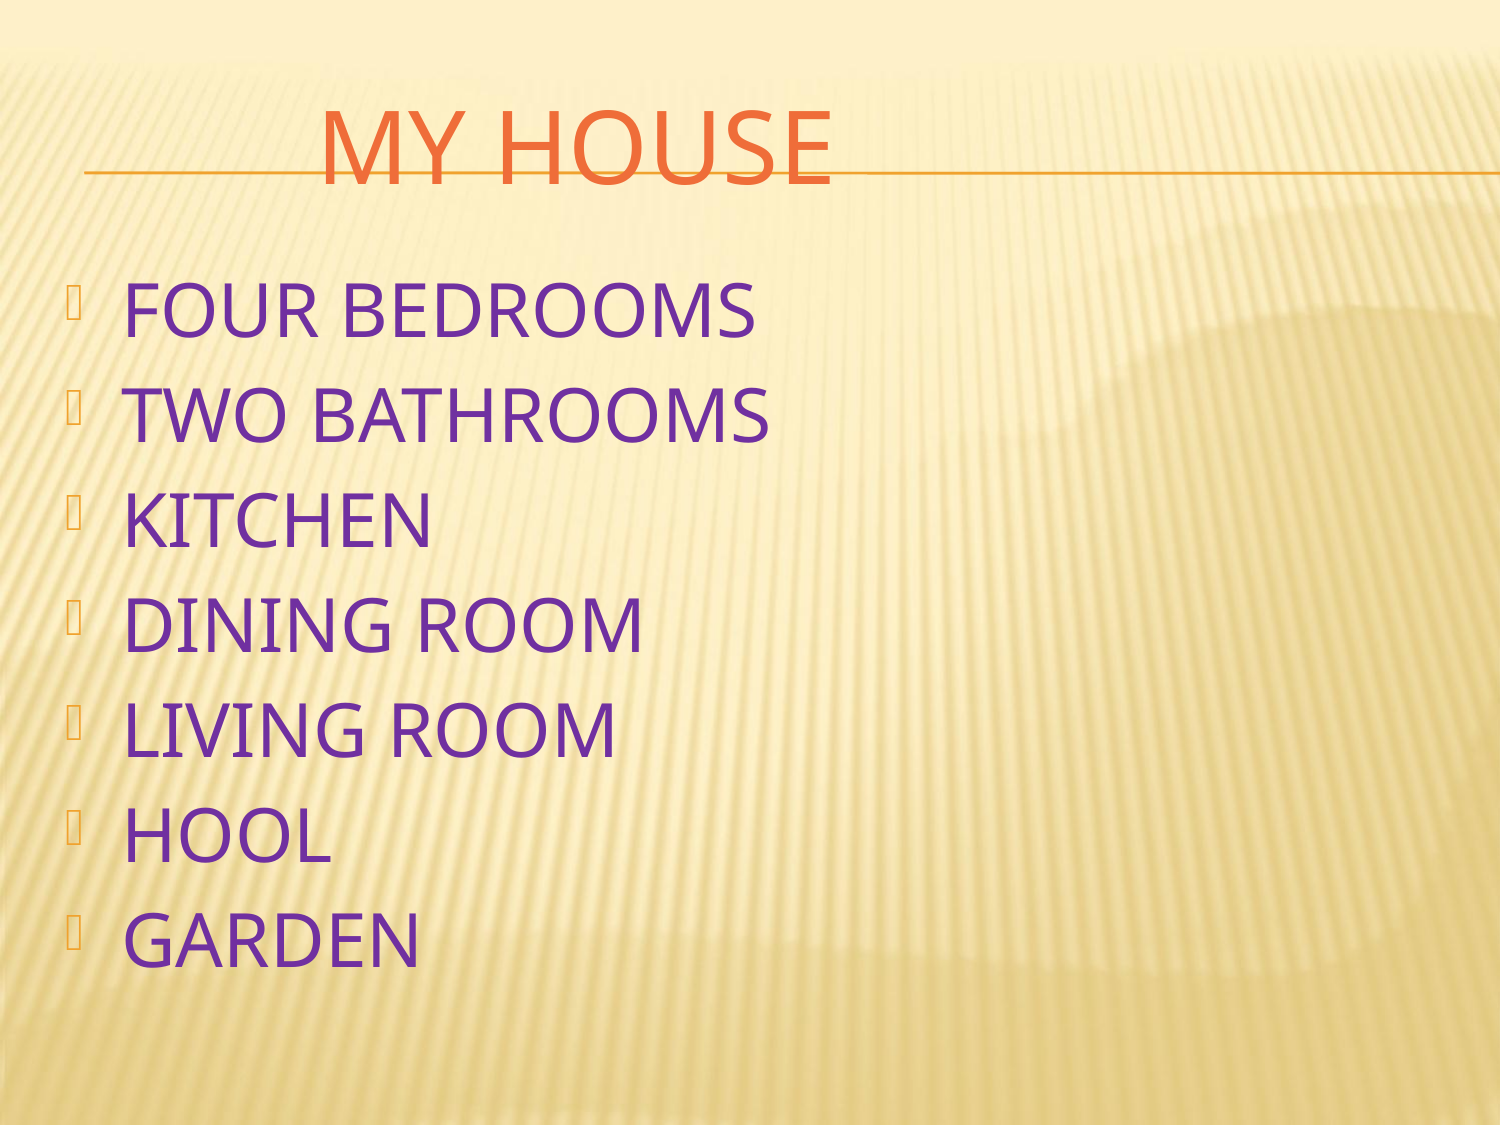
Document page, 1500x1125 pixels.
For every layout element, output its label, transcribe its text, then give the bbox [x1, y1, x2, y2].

picture [0, 0, 1500, 1125]
list FOUR BEDROOMS TWO BATHROOMS KITCHEN DINING ROOM LIVING ROOM HOOL GARDEN [50, 254, 1475, 998]
title MY HOUSE [50, 75, 1475, 213]
